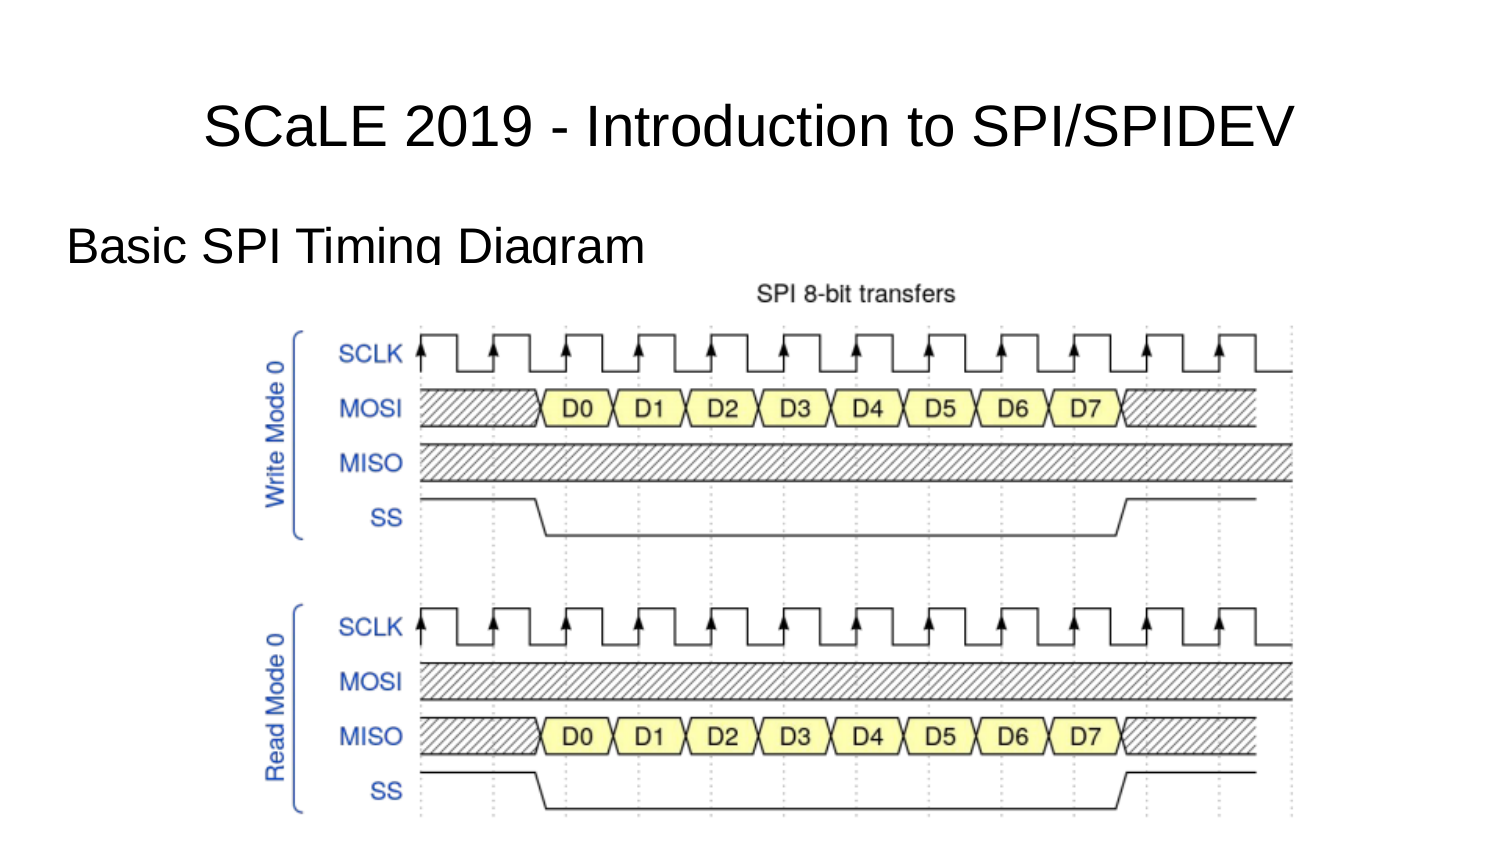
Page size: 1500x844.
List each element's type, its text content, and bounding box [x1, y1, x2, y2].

title SCaLE 2019 - Introduction to SPI/SPIDEV [51, 72, 1449, 167]
picture [256, 265, 1315, 844]
list Basic SPI Timing Diagram [51, 189, 1449, 750]
